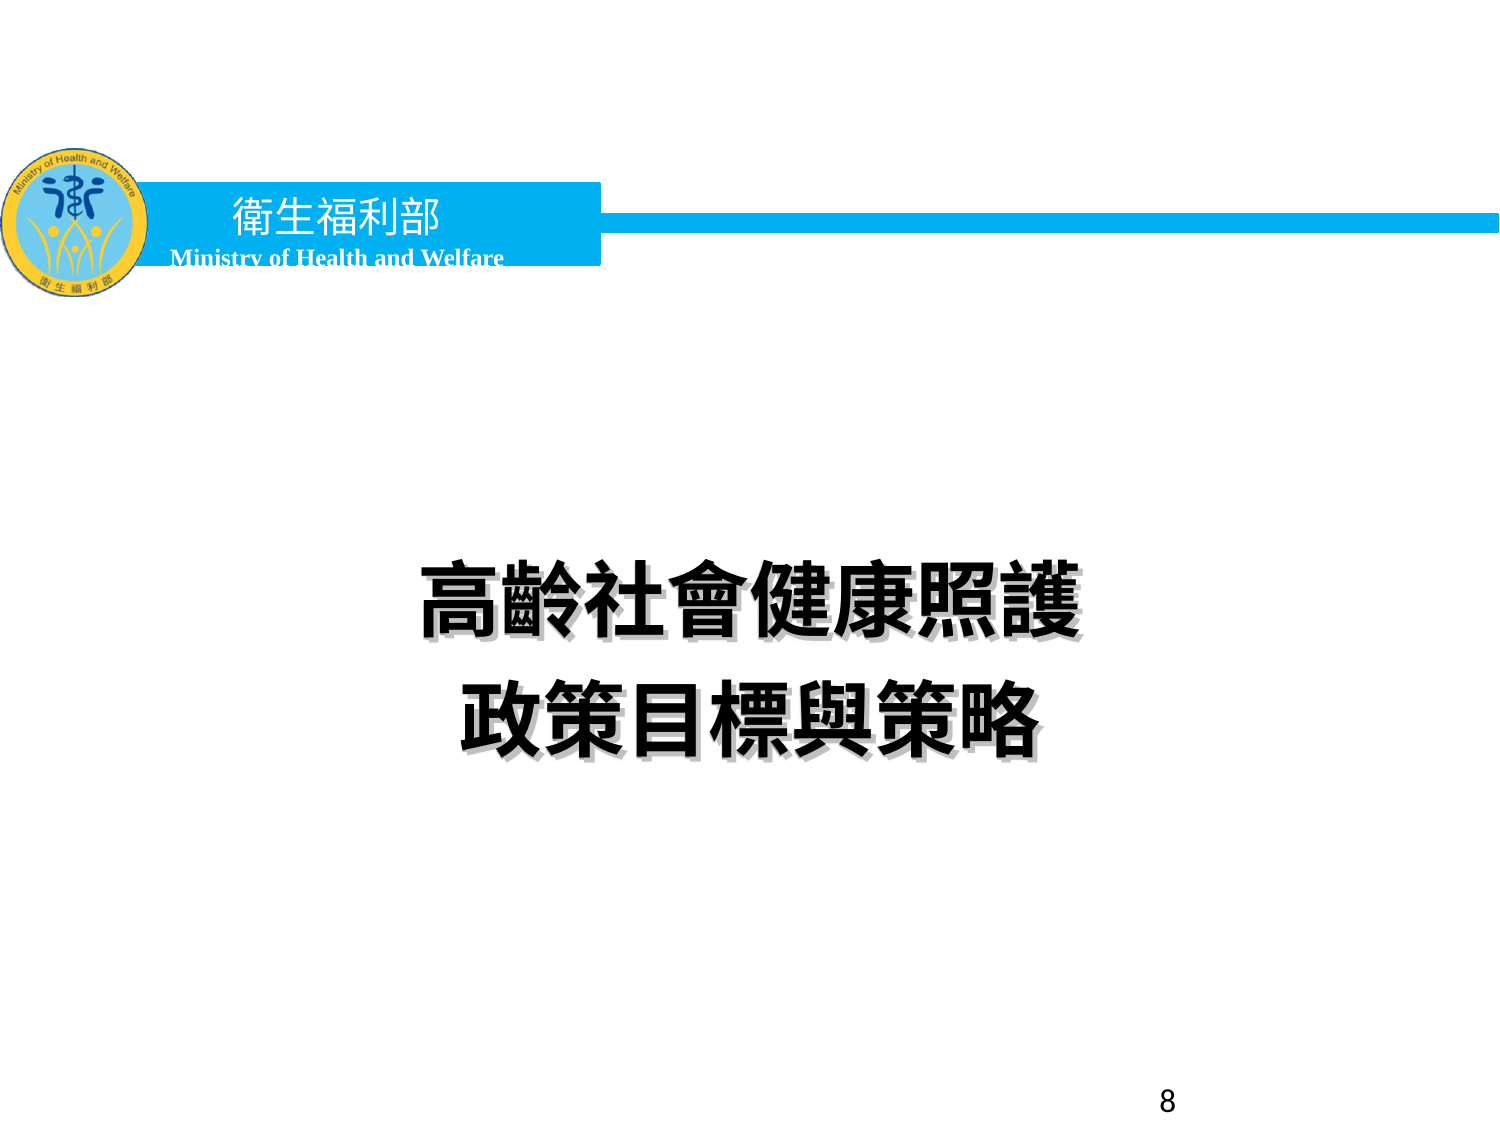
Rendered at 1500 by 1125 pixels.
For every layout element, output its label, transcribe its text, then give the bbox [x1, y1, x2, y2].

list 高齡社會健康照護 政策目標與策略 [75, 538, 1426, 776]
text_box 8 [1144, 1069, 1495, 1125]
